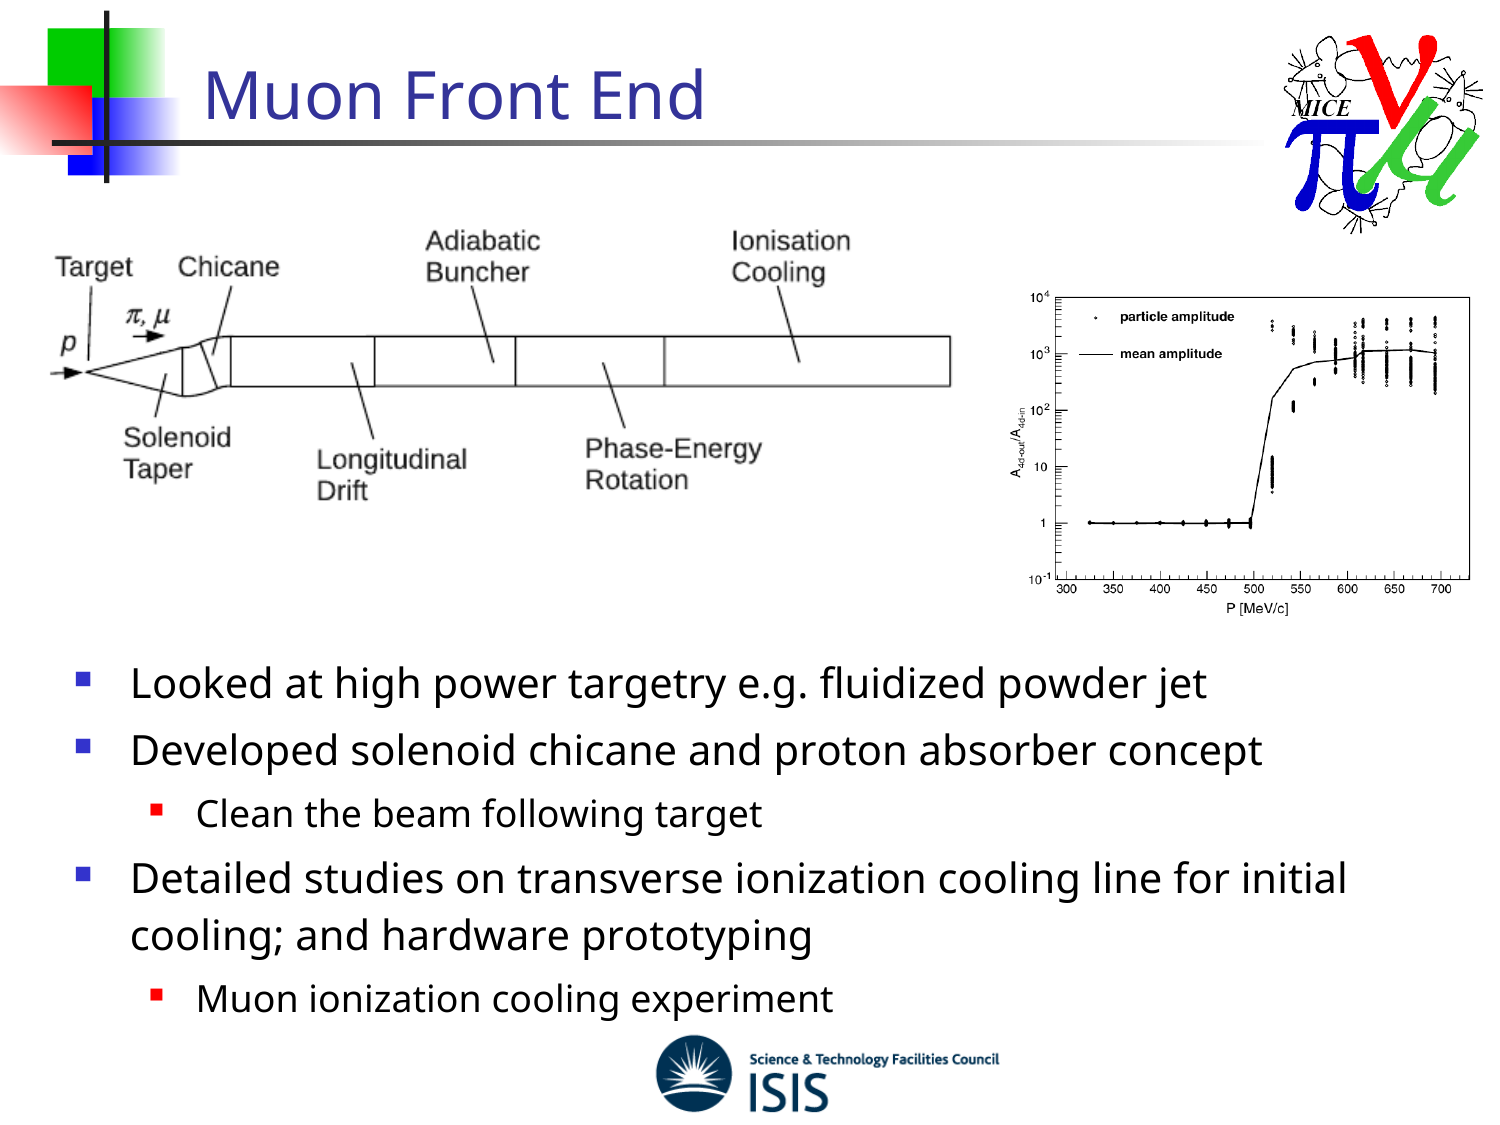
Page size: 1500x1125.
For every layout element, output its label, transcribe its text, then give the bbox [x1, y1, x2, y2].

picture [2, 192, 1500, 621]
title Muon Front End [187, 0, 1466, 147]
picture [1264, 5, 1500, 251]
list Looked at high power targetry e.g. fluidized powder jet Developed solenoid chicane and proton absorber concept Clean the beam following target Detailed studies on transverse ionization cooling line for initial cooling; and hardware prototyping Muon ionization cooling experiment [59, 645, 1447, 1125]
